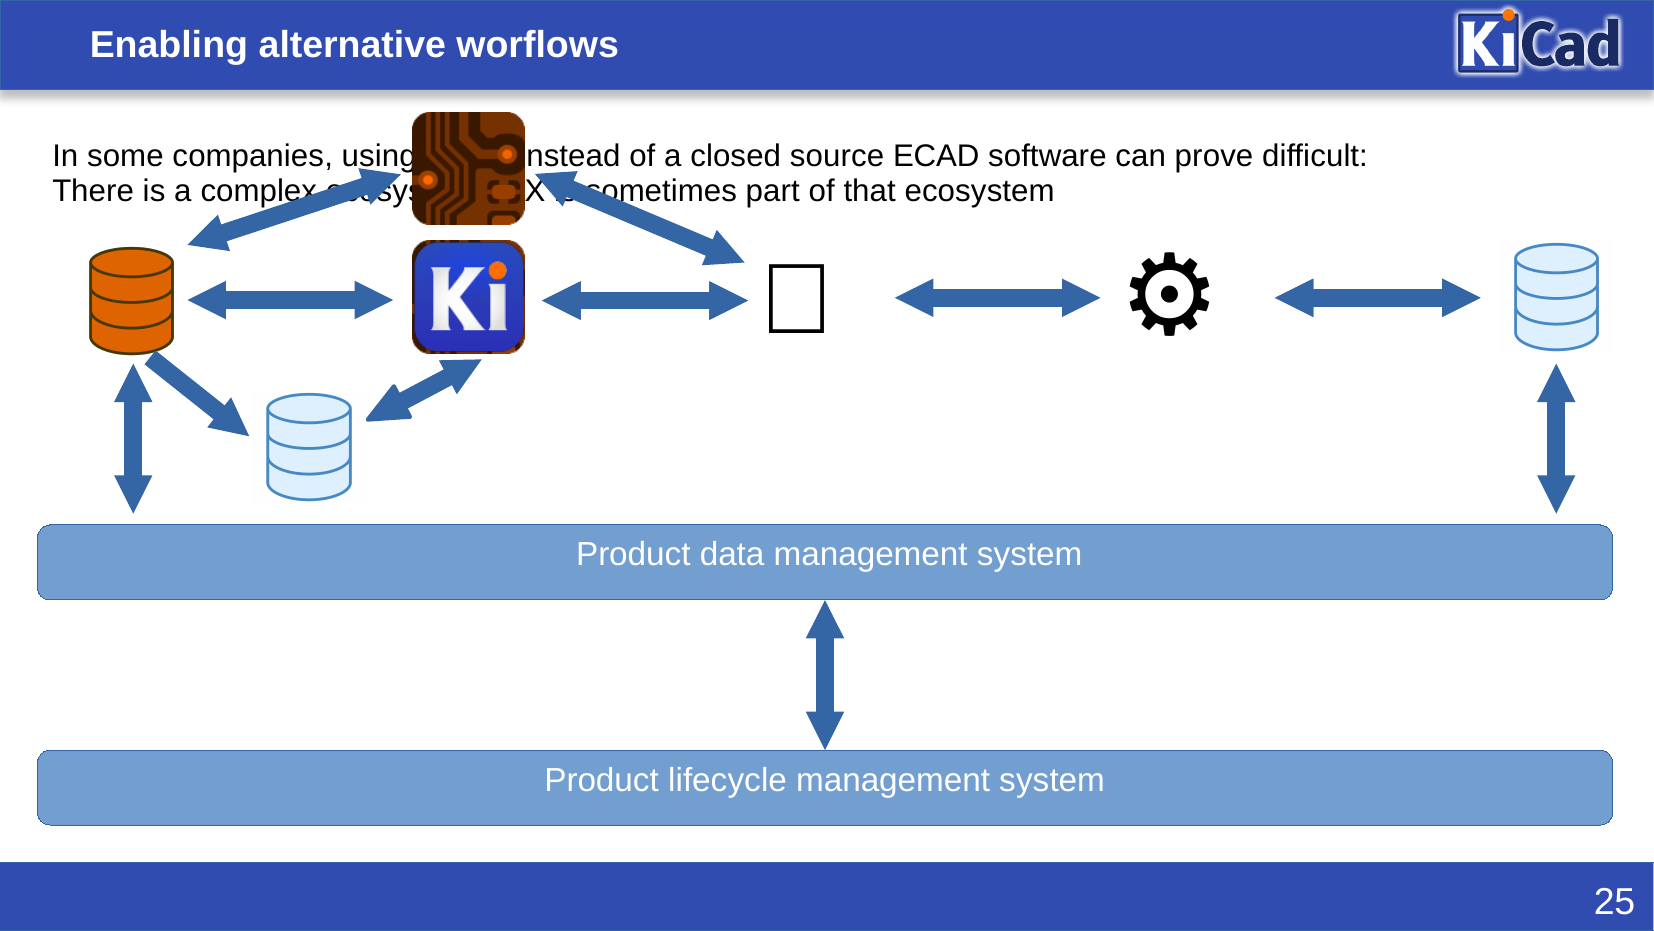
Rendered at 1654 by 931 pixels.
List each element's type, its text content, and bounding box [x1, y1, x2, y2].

text_box ⚙️ [1105, 225, 1276, 366]
picture [1500, 240, 1613, 354]
picture [412, 240, 526, 354]
text_box Product data management system [37, 524, 1613, 600]
text_box <number> [1387, 873, 1651, 931]
text_box [1162, 90, 1651, 226]
text_box Product lifecycle management system [37, 750, 1613, 826]
text_box Enabling alternative worflows [0, 0, 1412, 90]
text_box 📁 [744, 236, 927, 391]
picture [252, 390, 366, 504]
text_box In some companies, using KiCad instead of a closed source ECAD software can prove difficult: There is a complex ecosystem. IDX is sometimes part of that ecosystem [525, 130, 1387, 215]
picture [75, 244, 188, 358]
picture [412, 112, 525, 226]
picture [1412, 0, 1654, 92]
text_box In some companies, using KiCad instead of a closed source ECAD software can prove difficult: There is a complex ecosystem. IDX is sometimes part of that ecosystem [37, 130, 412, 215]
text_box [0, 862, 1654, 931]
